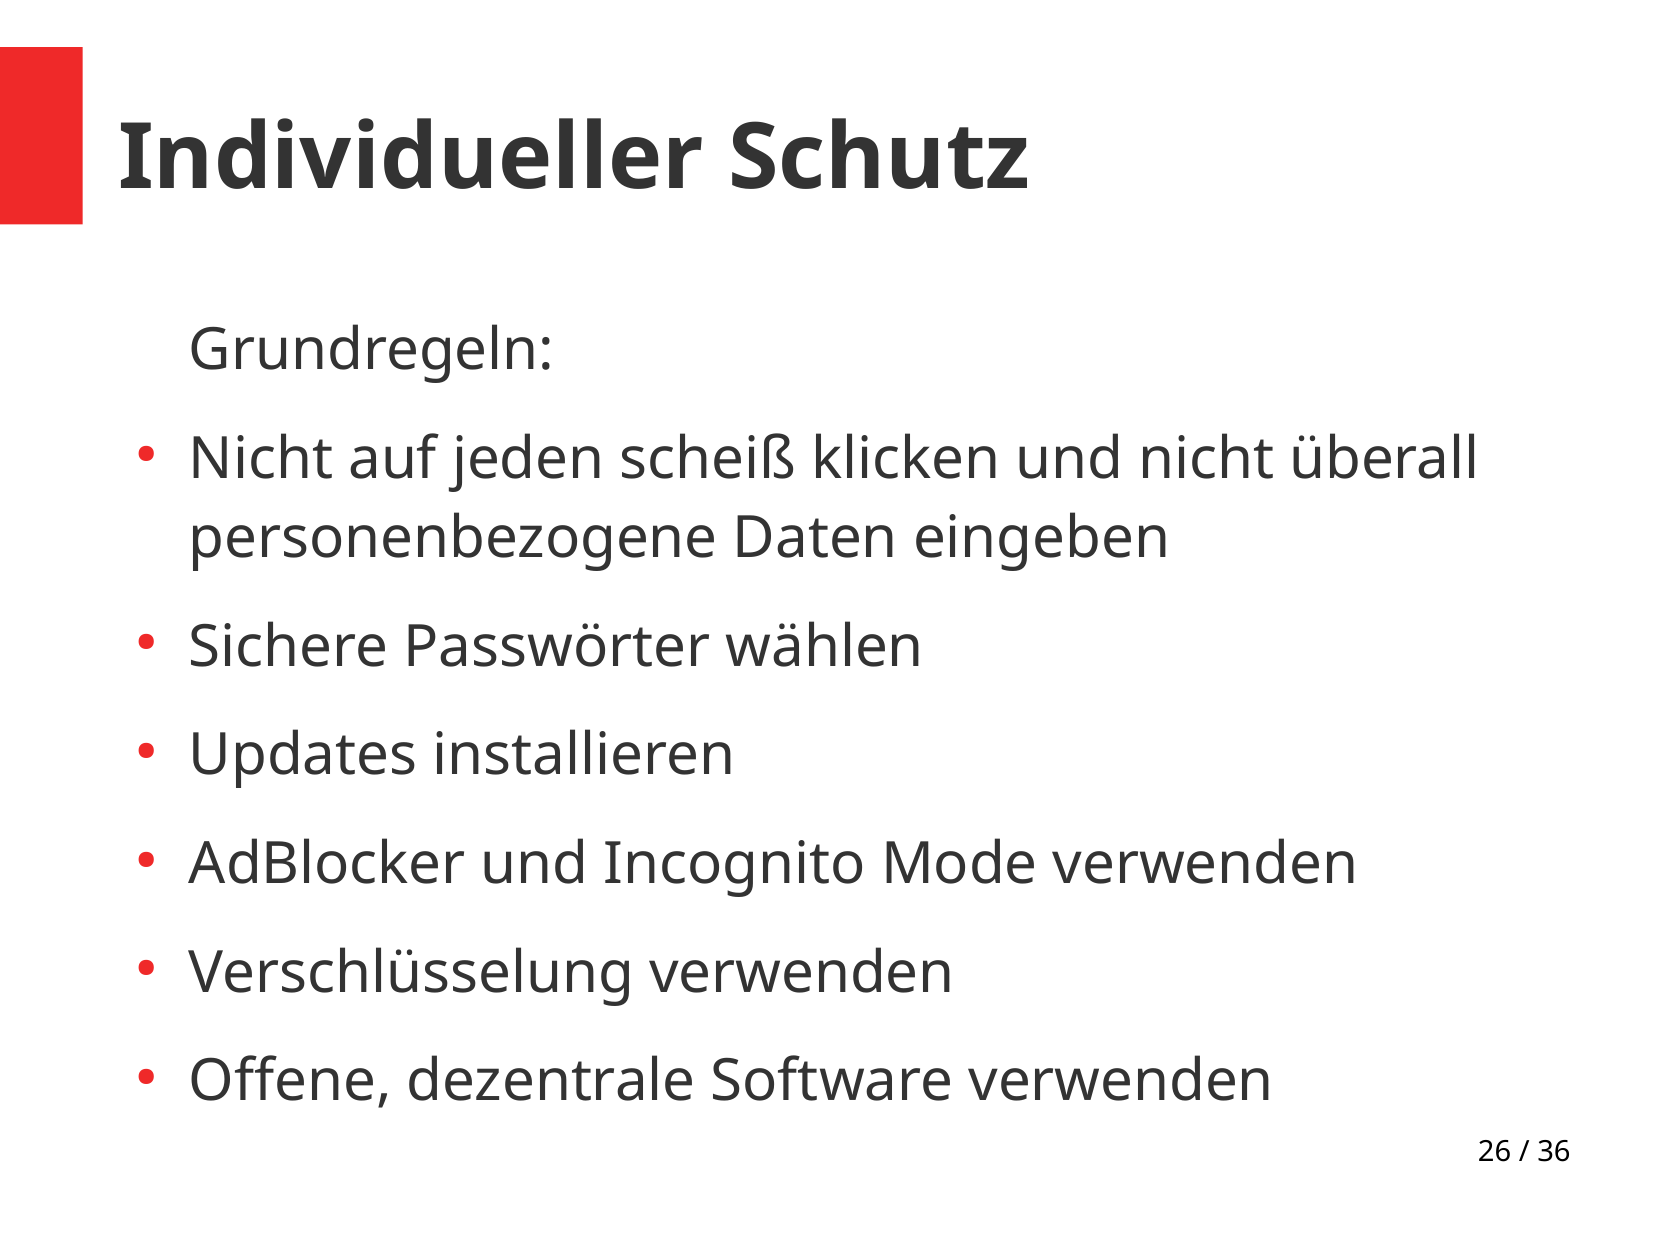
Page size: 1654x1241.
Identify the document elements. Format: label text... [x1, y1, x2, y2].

title Individueller Schutz [118, 49, 1571, 257]
list Grundregeln: Nicht auf jeden scheiß klicken und nicht überall personenbezogene Daten eingeben Sichere Passwörter wählen Updates installieren AdBlocker und Incognito Mode verwenden Verschlüsselung verwenden Offene, dezentrale Software verwenden [118, 307, 1536, 1027]
